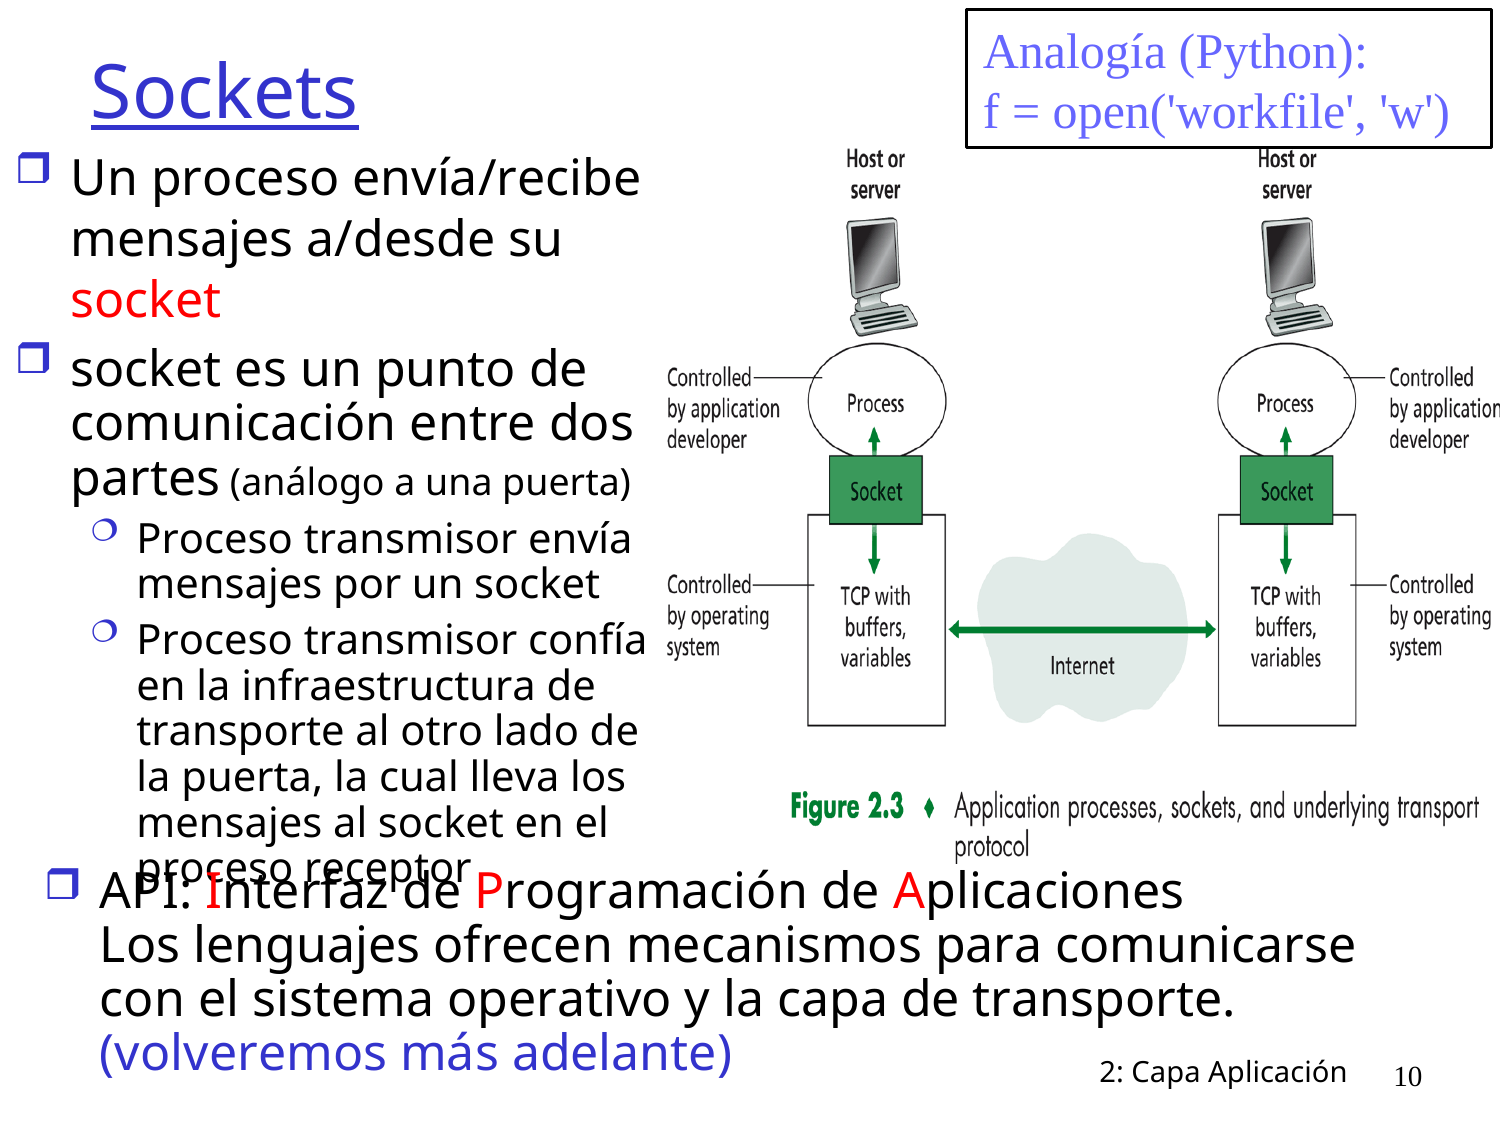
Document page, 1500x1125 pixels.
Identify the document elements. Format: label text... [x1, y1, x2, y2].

picture [690, 148, 1500, 864]
text_box Analogía (Python): f = open('workfile', 'w') [966, 9, 1492, 148]
title Sockets [76, 35, 965, 148]
list Un proceso envía/recibe mensajes a/desde su socket socket es un punto de comunicación entre dos partes (análogo a una puerta) Proceso transmisor envía mensajes por un socket Proceso transmisor confía en la infraestructura de transporte al otro lado de la puerta, la cual lleva los mensajes al socket en el proceso receptor [0, 138, 690, 880]
text_box API: Interfaz de Programación de Aplicaciones Los lenguajes ofrecen mecanismos para comunicarse con el sistema operativo y la capa de transporte. (volveremos más adelante) [29, 857, 1392, 1090]
